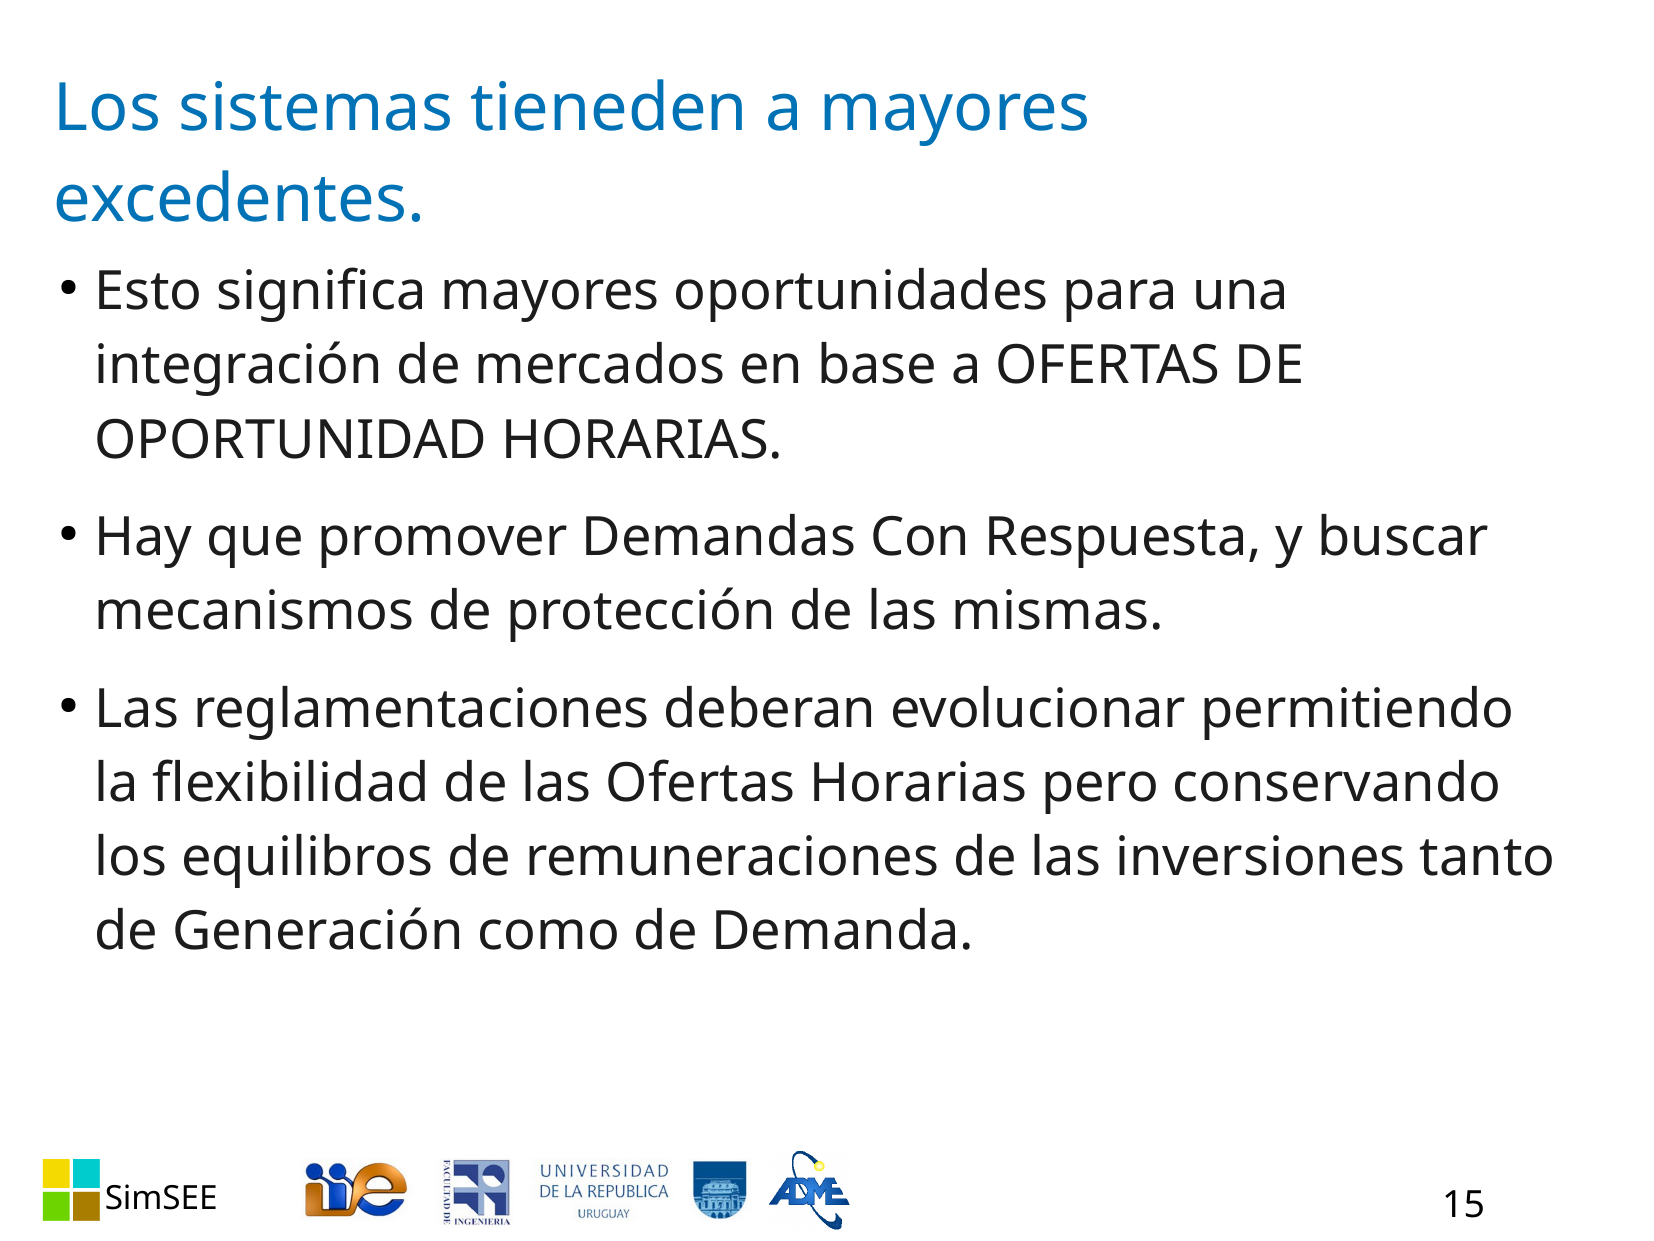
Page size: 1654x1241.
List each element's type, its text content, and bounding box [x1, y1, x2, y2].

picture [295, 1154, 752, 1230]
picture [41, 1157, 102, 1223]
list Esto significa mayores oportunidades para una integración de mercados en base a OFERTAS DE OPORTUNIDAD HORARIAS. Hay que promover Demandas Con Respuesta, y buscar mecanismos de protección de las mismas. Las reglamentaciones deberan evolucionar permitiendo la flexibilidad de las Ofertas Horarias pero conservando los equilibros de remuneraciones de las inversiones tanto de Generación como de Demanda. [58, 252, 1565, 1093]
picture [769, 1151, 852, 1231]
title Los sistemas tieneden a mayores excedentes. [47, 59, 1459, 207]
